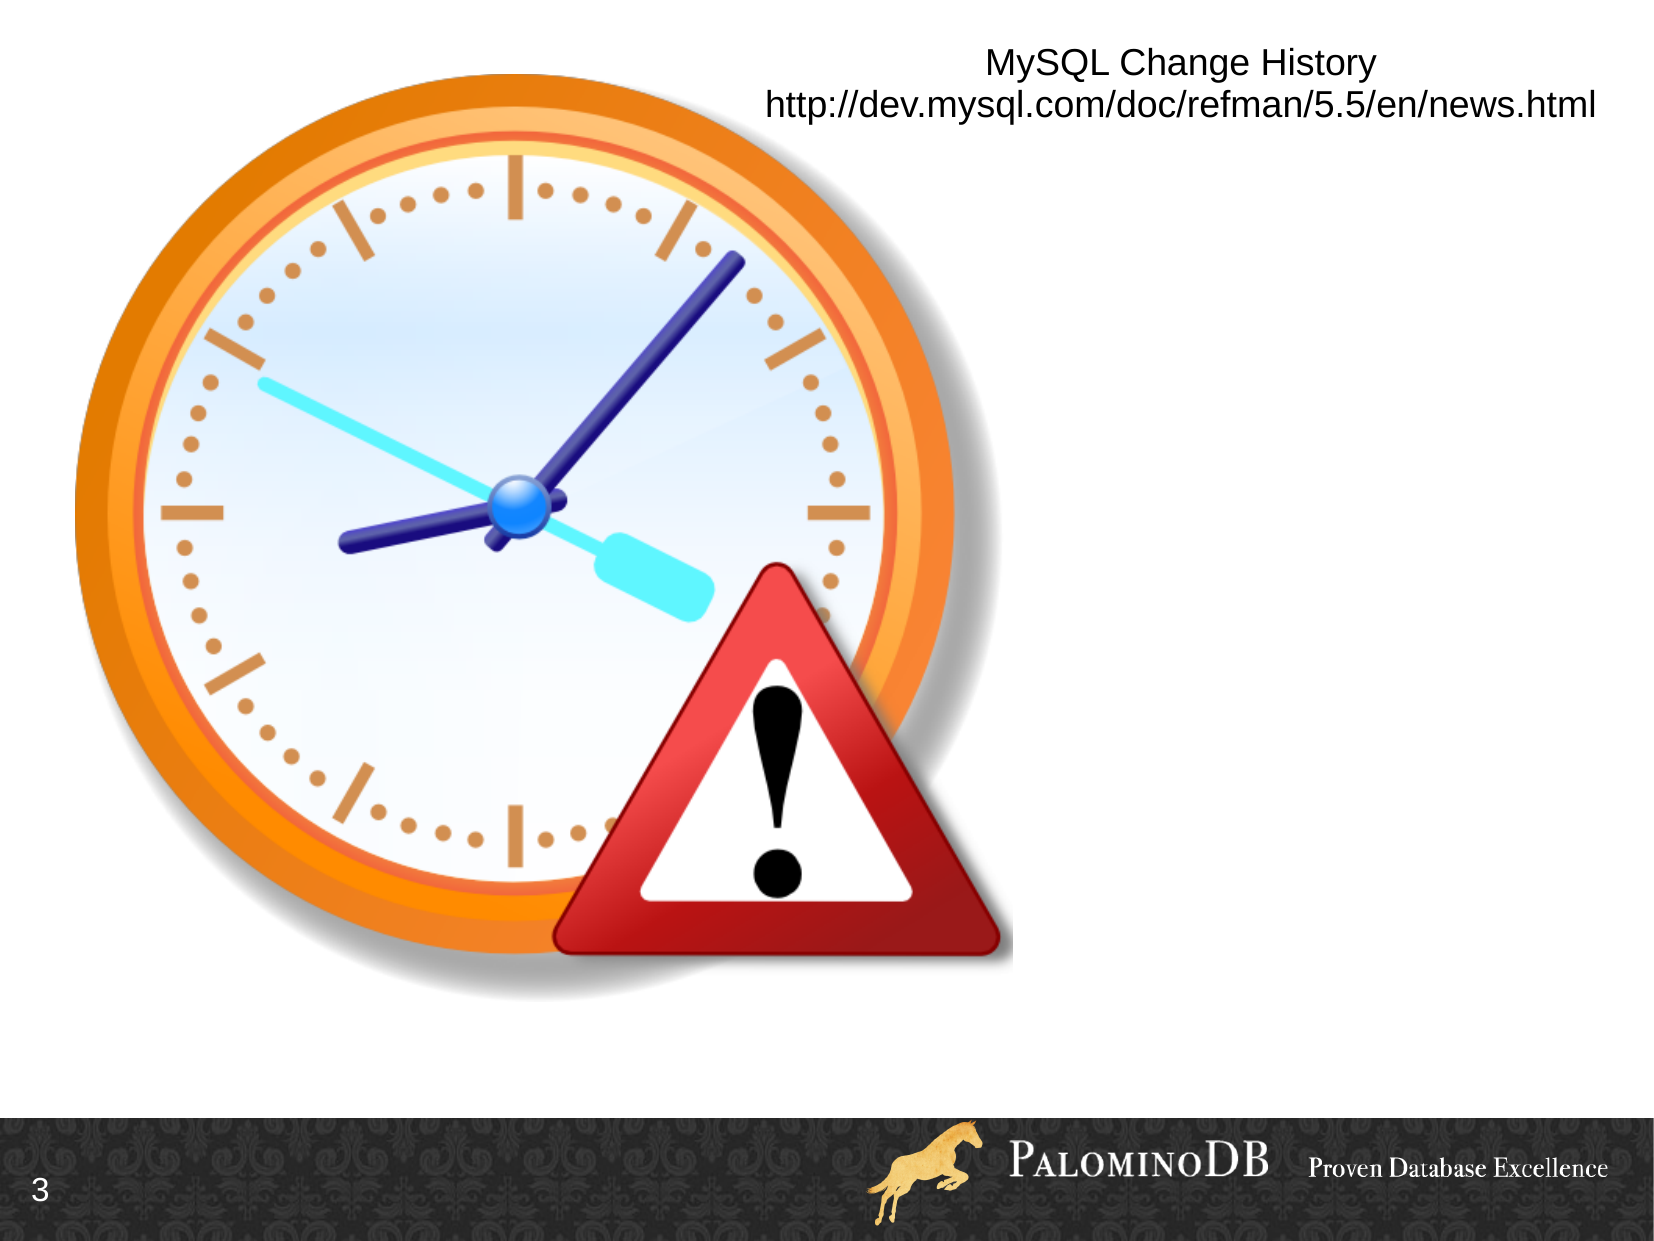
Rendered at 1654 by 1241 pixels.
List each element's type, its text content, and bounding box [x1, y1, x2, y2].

text_box MySQL Change History http://dev.mysql.com/doc/refman/5.5/en/news.html [749, 33, 1613, 136]
picture [0, 1109, 1654, 1241]
picture [75, 74, 1013, 1002]
